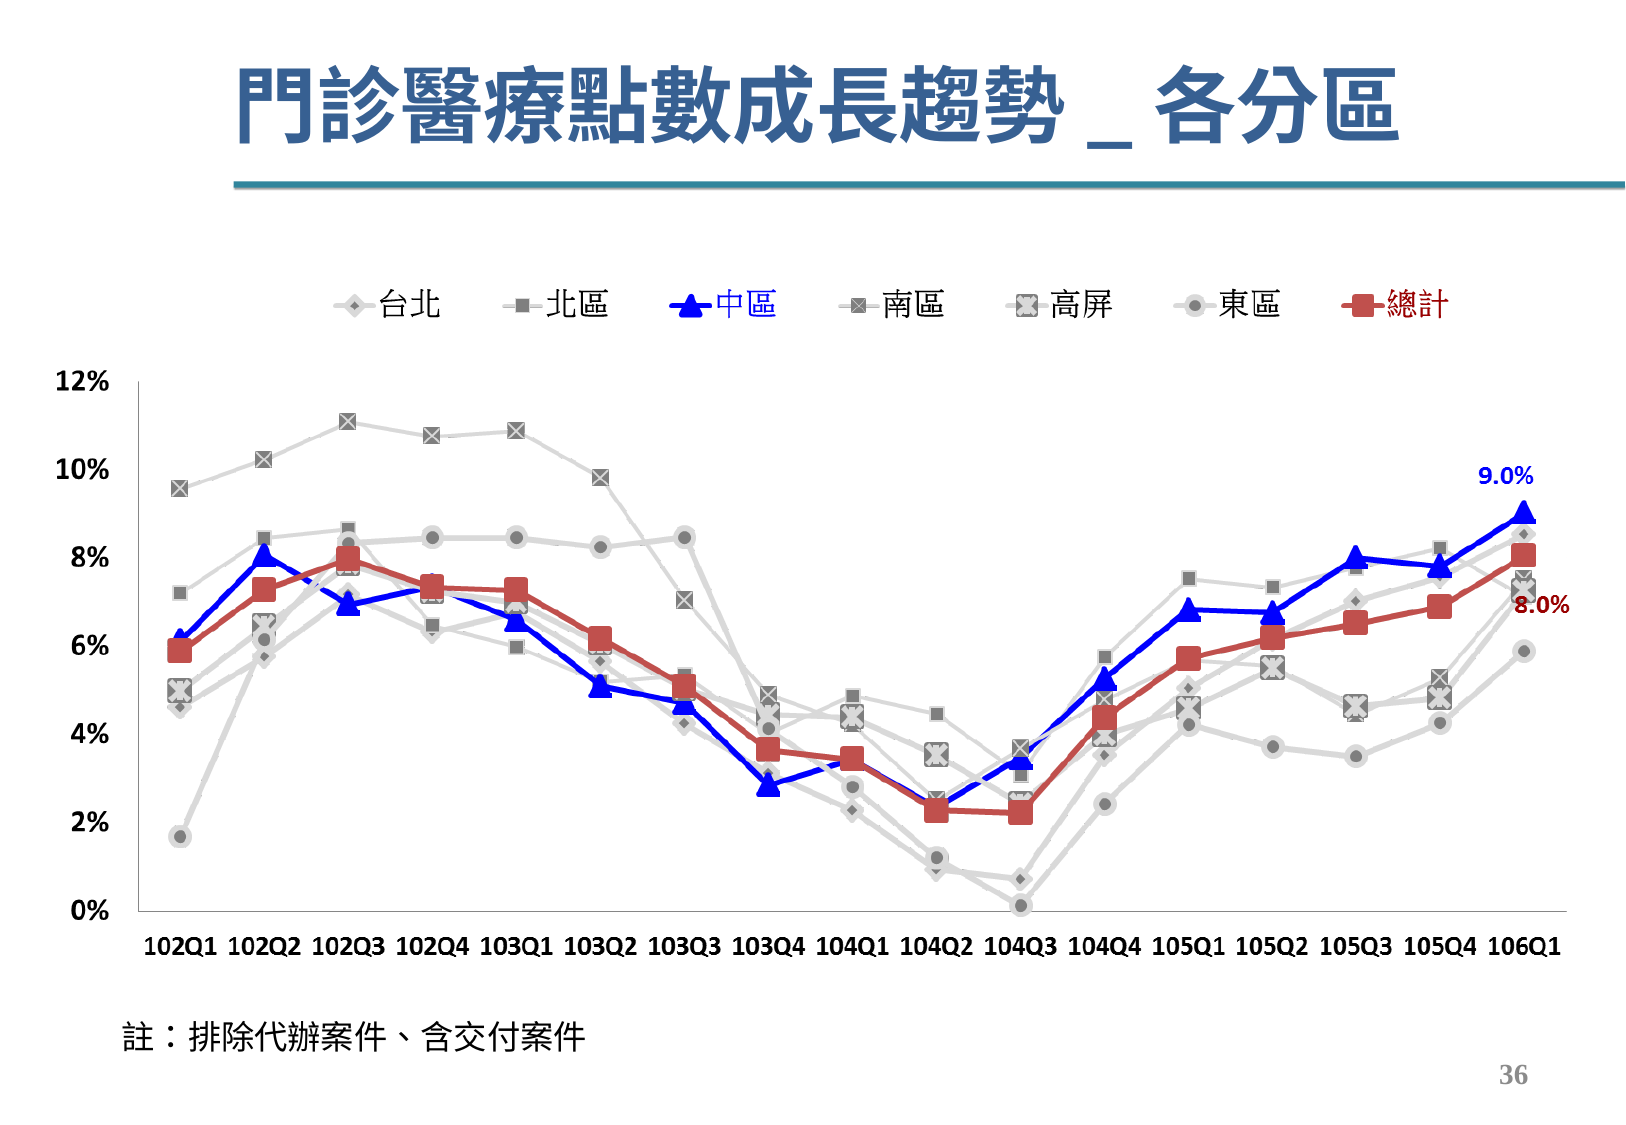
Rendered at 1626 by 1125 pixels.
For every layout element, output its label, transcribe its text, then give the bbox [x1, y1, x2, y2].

picture [32, 243, 1577, 977]
title 門診醫療點數成長趨勢_各分區 [80, 27, 1557, 179]
text_box 註：排除代辦案件、含交付案件 [106, 1009, 603, 1104]
slide_number <編號> [1164, 1042, 1544, 1103]
